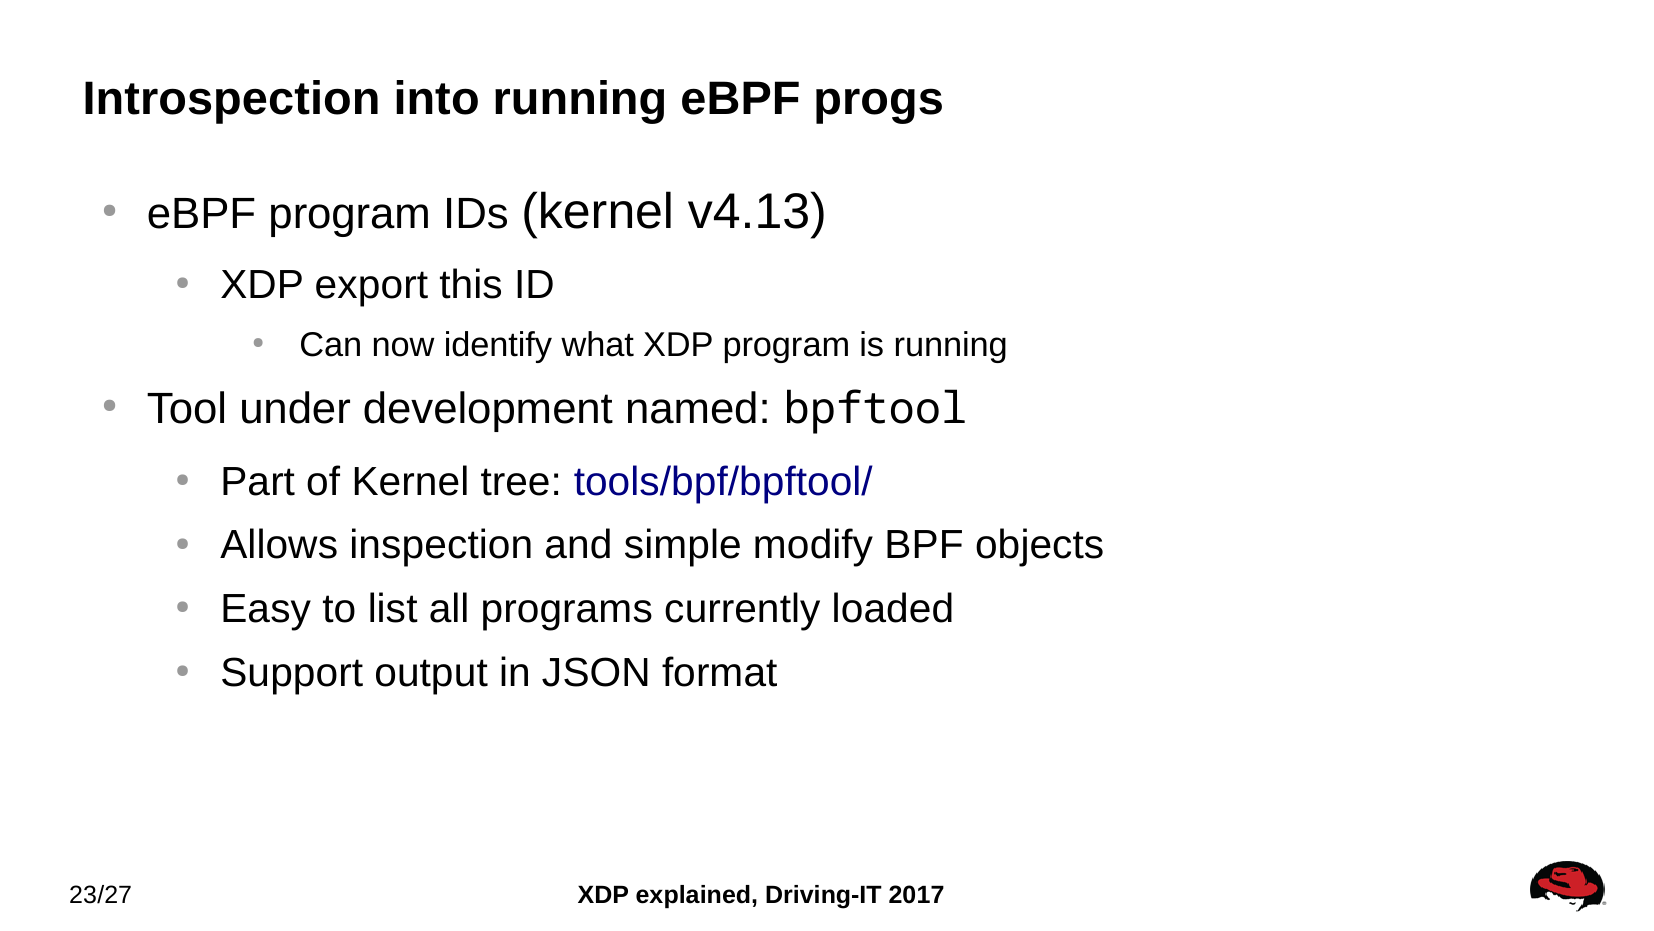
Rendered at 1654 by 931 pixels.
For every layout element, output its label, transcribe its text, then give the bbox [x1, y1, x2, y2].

list eBPF program IDs (kernel v4.13) XDP export this ID Can now identify what XDP program is running Tool under development named: bpftool Part of Kernel tree: tools/bpf/bpftool/ Allows inspection and simple modify BPF objects Easy to list all programs currently loaded Support output in JSON format [86, 183, 1575, 779]
picture [1529, 859, 1613, 918]
title Introspection into running eBPF progs [82, 28, 1571, 169]
